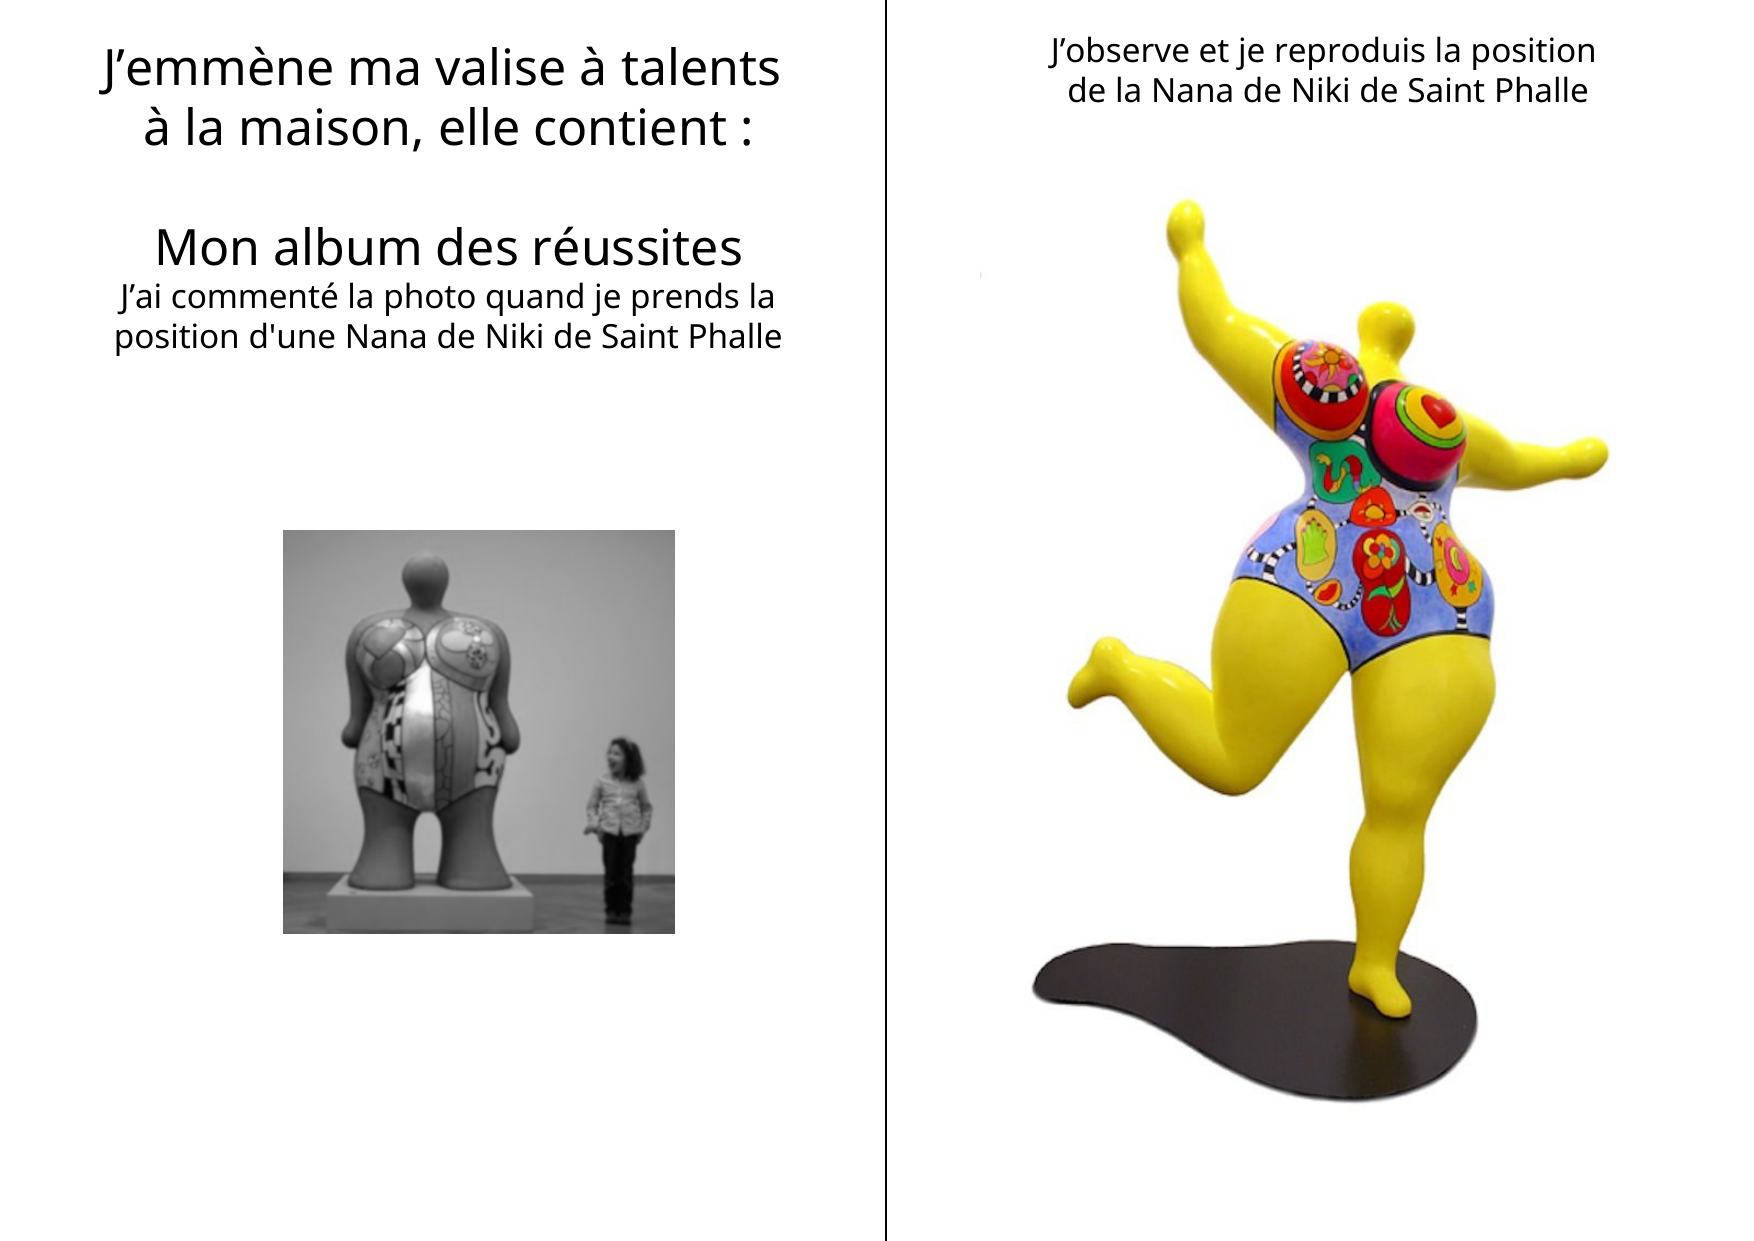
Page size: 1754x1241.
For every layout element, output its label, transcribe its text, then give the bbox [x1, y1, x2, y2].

text_box J’emmène ma valise à talents à la maison, elle contient : Mon album des réussites J’ai commenté la photo quand je prends la position d'une Nana de Niki de Saint Phalle [47, 29, 851, 1134]
text_box J’observe et je reproduis la position de la Nana de Niki de Saint Phalle [944, 23, 1713, 190]
picture [283, 530, 675, 934]
picture [980, 150, 1649, 1182]
